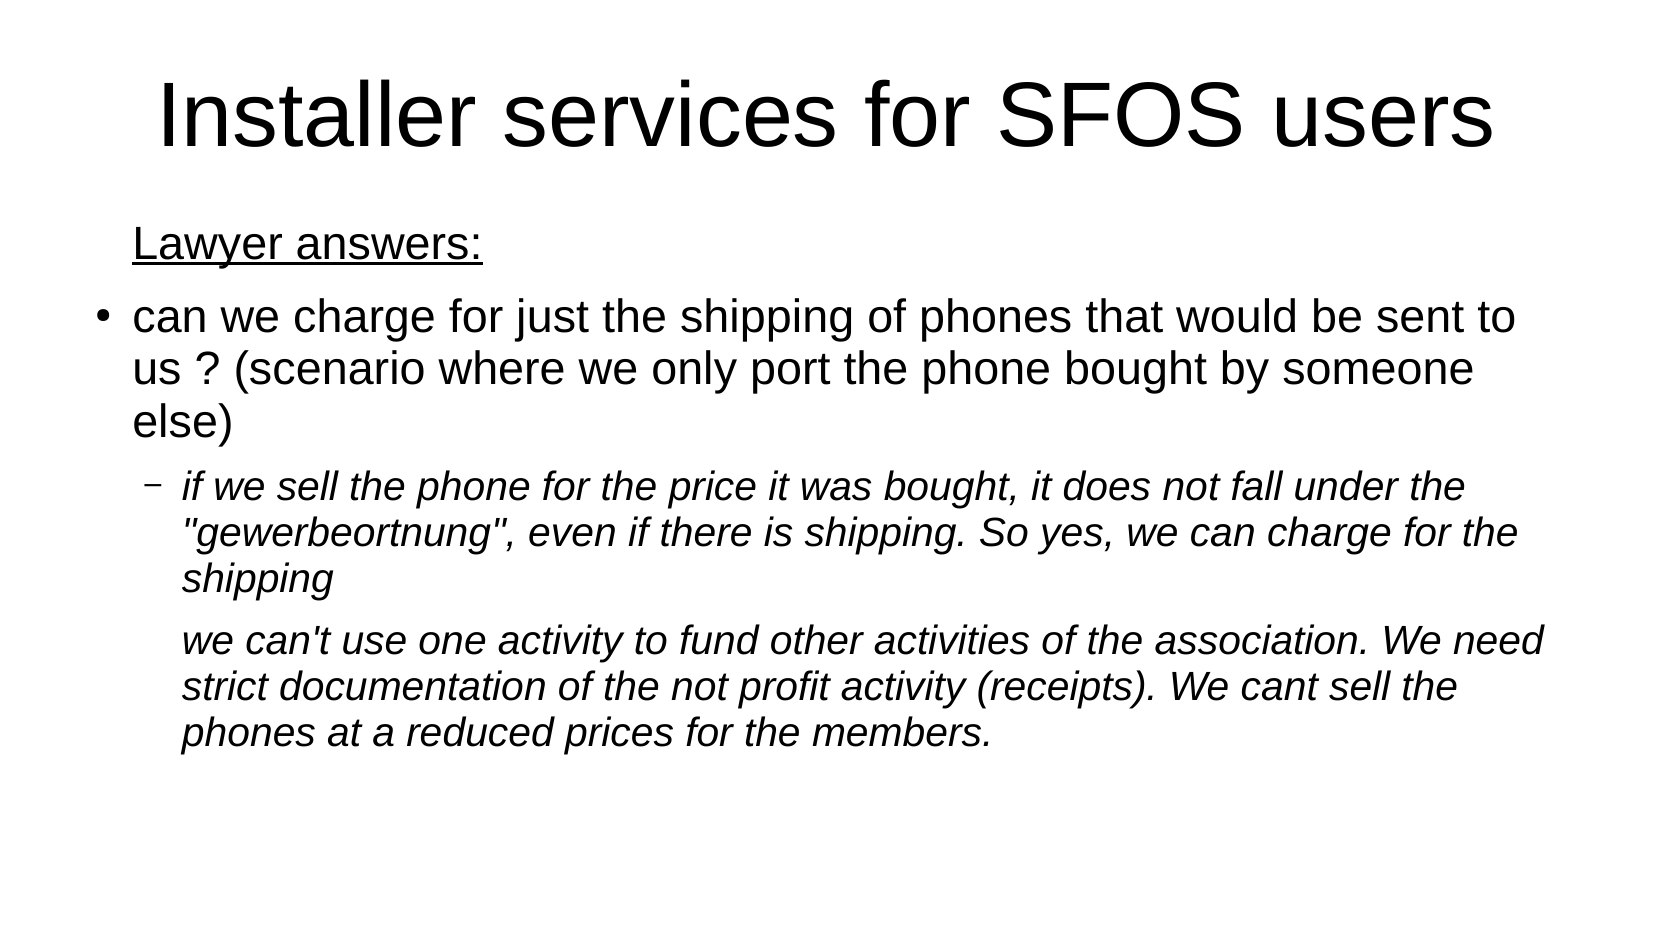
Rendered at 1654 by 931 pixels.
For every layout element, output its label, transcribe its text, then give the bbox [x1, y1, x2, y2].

title Installer services for SFOS users [82, 37, 1571, 193]
list Lawyer answers: can we charge for just the shipping of phones that would be sent to us ? (scenario where we only port the phone bought by someone else) if we sell the phone for the price it was bought, it does not fall under the "gewerbeortnung", even if there is shipping. So yes, we can charge for the shipping we can't use one activity to fund other activities of the association. We need strict documentation of the not profit activity (receipts). We cant sell the phones at a reduced prices for the members. [82, 217, 1571, 758]
